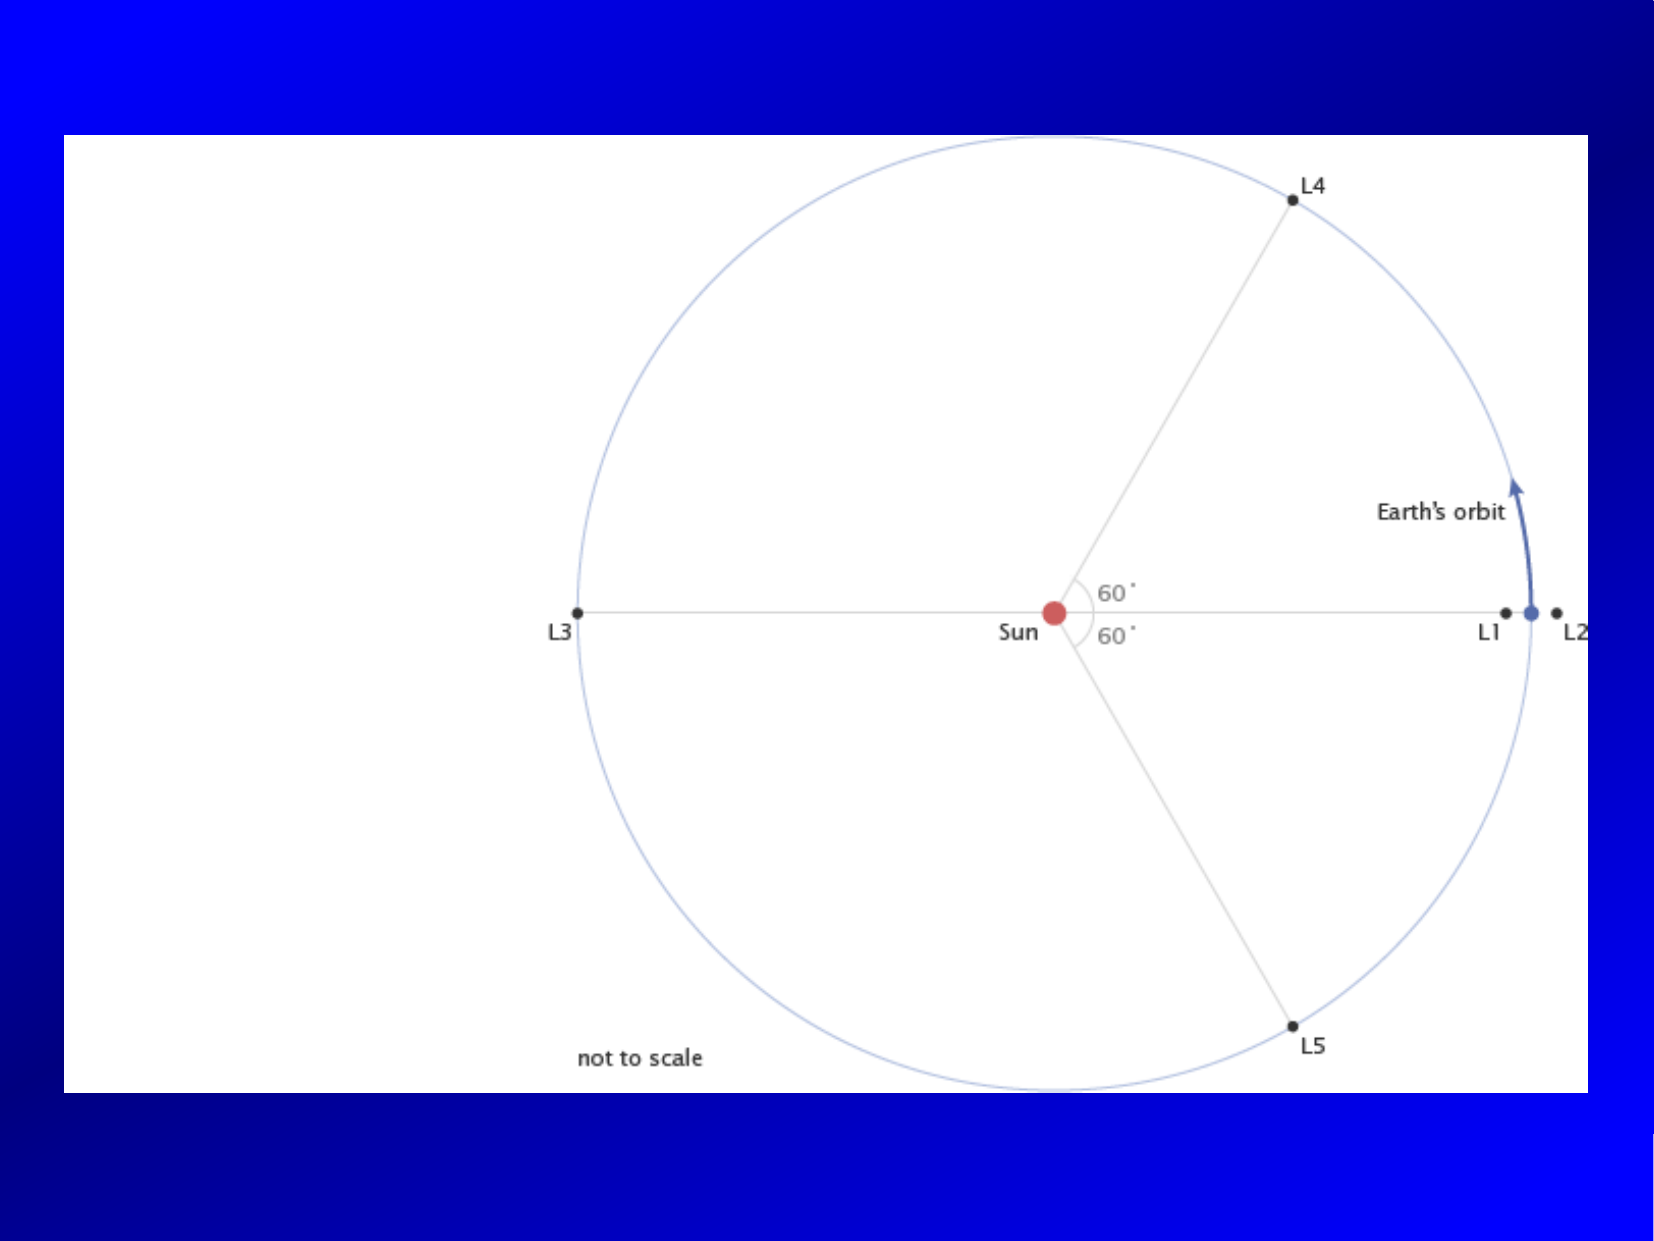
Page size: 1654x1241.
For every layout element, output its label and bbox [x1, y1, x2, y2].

picture [64, 135, 1588, 1093]
